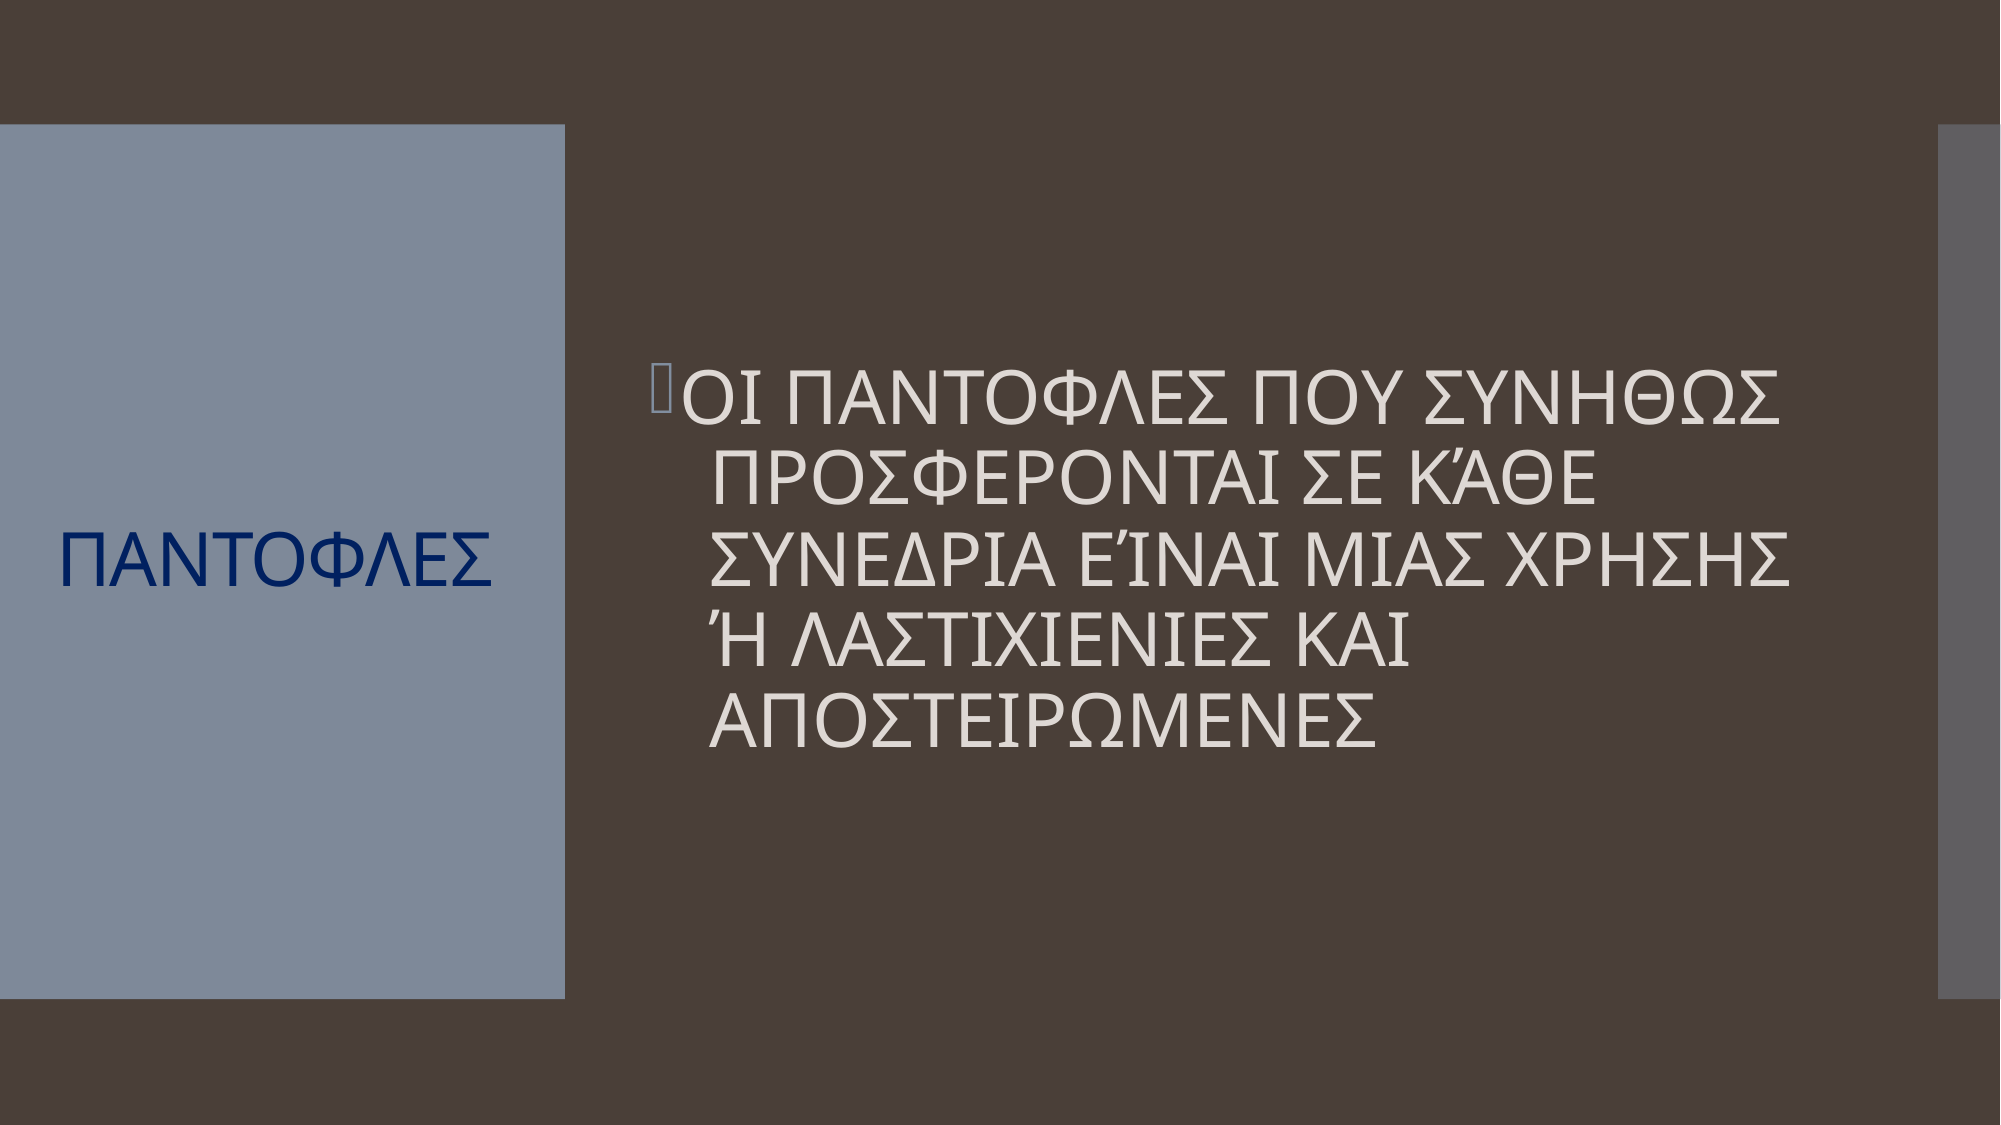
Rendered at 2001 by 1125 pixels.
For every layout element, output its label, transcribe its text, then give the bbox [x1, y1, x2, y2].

list ΟΙ ΠΑΝΤΟΦΛΕΣ ΠΟΥ ΣΥΝΗΘΩΣ ΠΡΟΣΦΕΡΟΝΤΑΙ ΣΕ ΚΆΘΕ ΣΥΝΕΔΡΙΑ ΕΊΝΑΙ ΜΙΑΣ ΧΡΗΣΗΣ Ή ΛΑΣΤΙΧΙΕΝΙΕΣ ΚΑΙ ΑΠΟΣΤΕΙΡΩΜΕΝΕΣ [634, 141, 1835, 982]
title ΠΑΝΤΟΦΛΕΣ [41, 184, 526, 940]
